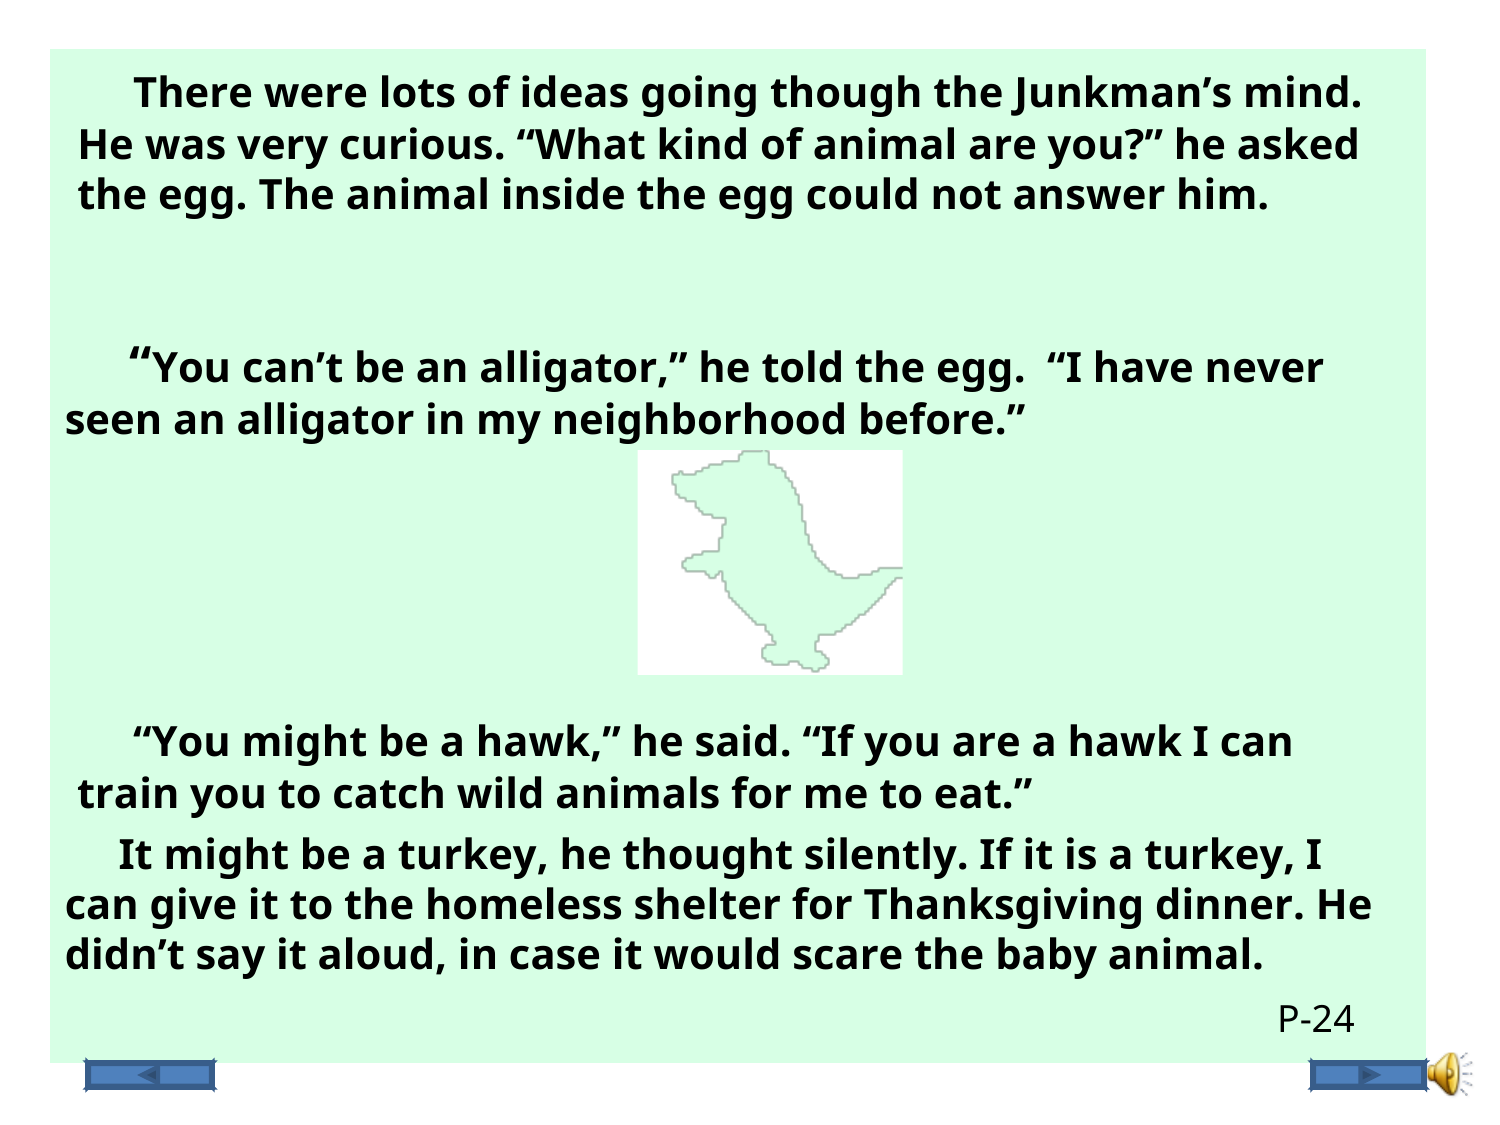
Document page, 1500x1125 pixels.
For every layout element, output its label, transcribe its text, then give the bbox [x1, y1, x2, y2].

text_box “You might be a hawk,” he said. “If you are a hawk I can train you to catch wild animals for me to eat.” [62, 698, 1388, 820]
picture [50, 49, 1477, 1102]
text_box [89, 1062, 213, 1088]
text_box It might be a turkey, he thought silently. If it is a turkey, I can give it to the homeless shelter for Thanksgiving dinner. He didn’t say it aloud, in case it would scare the baby animal. [50, 820, 1401, 986]
text_box [1313, 1062, 1426, 1088]
text_box “You can’t be an alligator,” he told the egg. “I have never seen an alligator in my neighborhood before.” [50, 324, 1388, 451]
text_box P-24 [1262, 987, 1401, 1048]
text_box There were lots of ideas going though the Junkman’s mind. He was very curious. “What kind of animal are you?” he asked the egg. The animal inside the egg could not answer him. [62, 49, 1413, 226]
